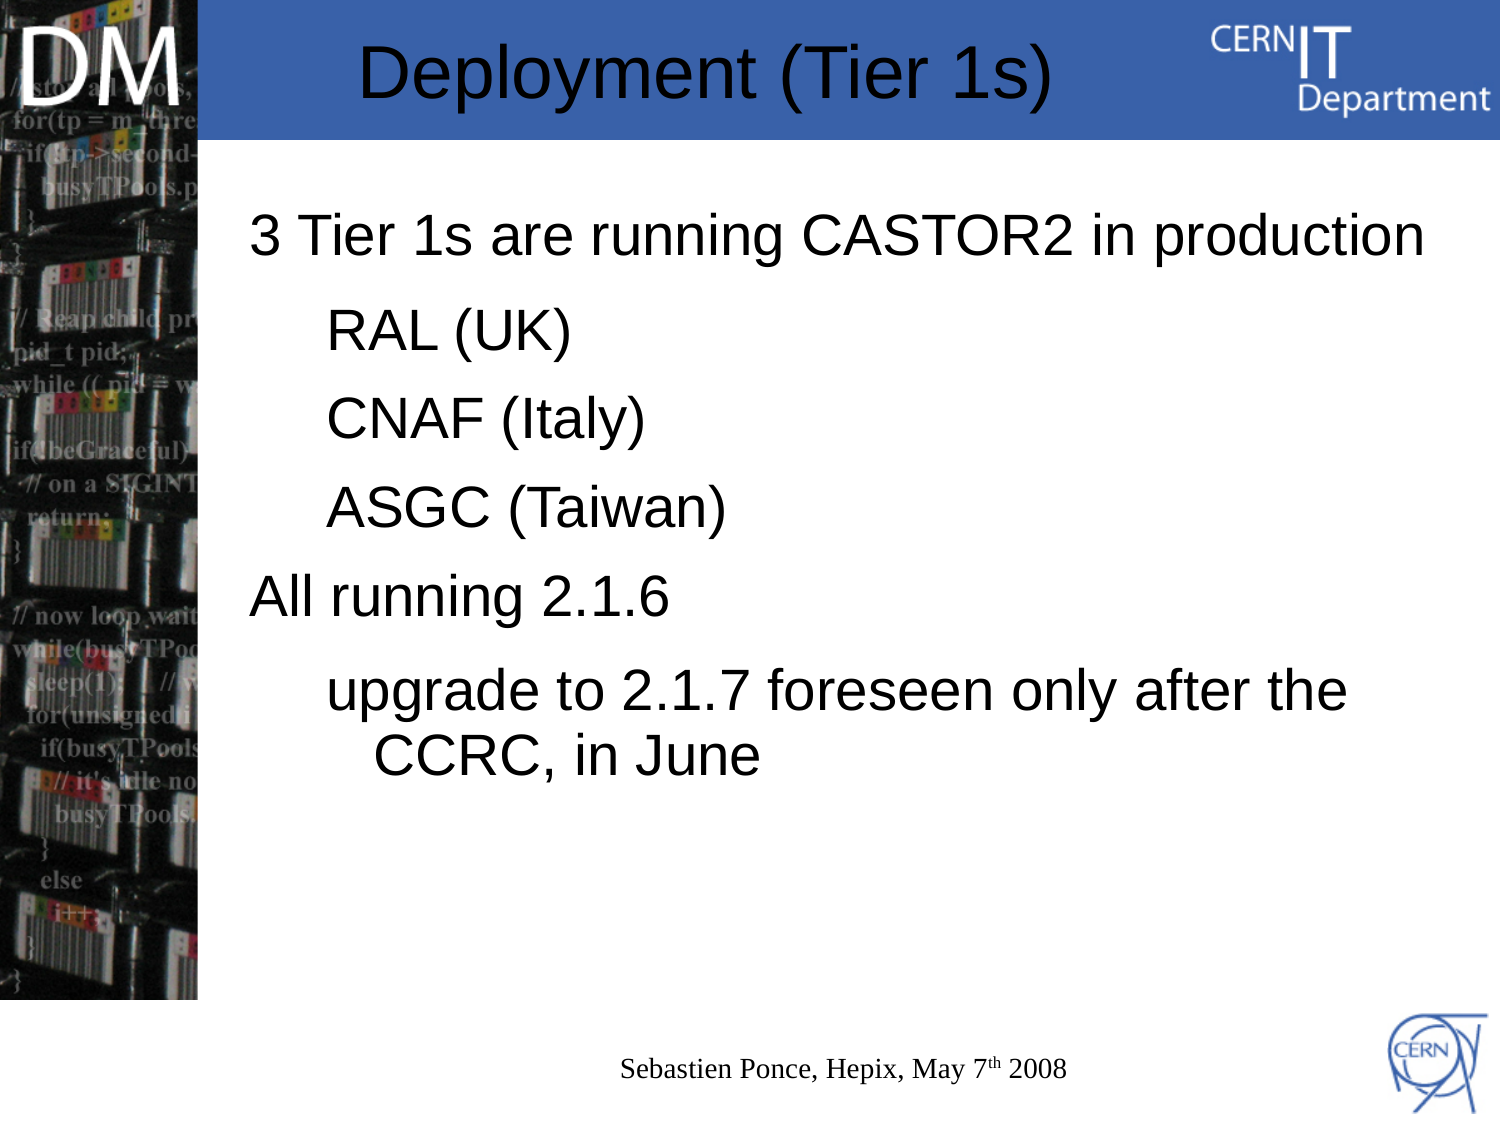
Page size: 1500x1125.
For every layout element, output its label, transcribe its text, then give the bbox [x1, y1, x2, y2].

picture [198, 0, 1500, 140]
title Deployment (Tier 1s) [212, 0, 1201, 138]
list 3 Tier 1s are running CASTOR2 in production RAL (UK) CNAF (Italy) ASGC (Taiwan) All running 2.1.6 upgrade to 2.1.7 foreseen only after the CCRC, in June [217, 187, 1463, 901]
picture [1387, 1012, 1489, 1114]
